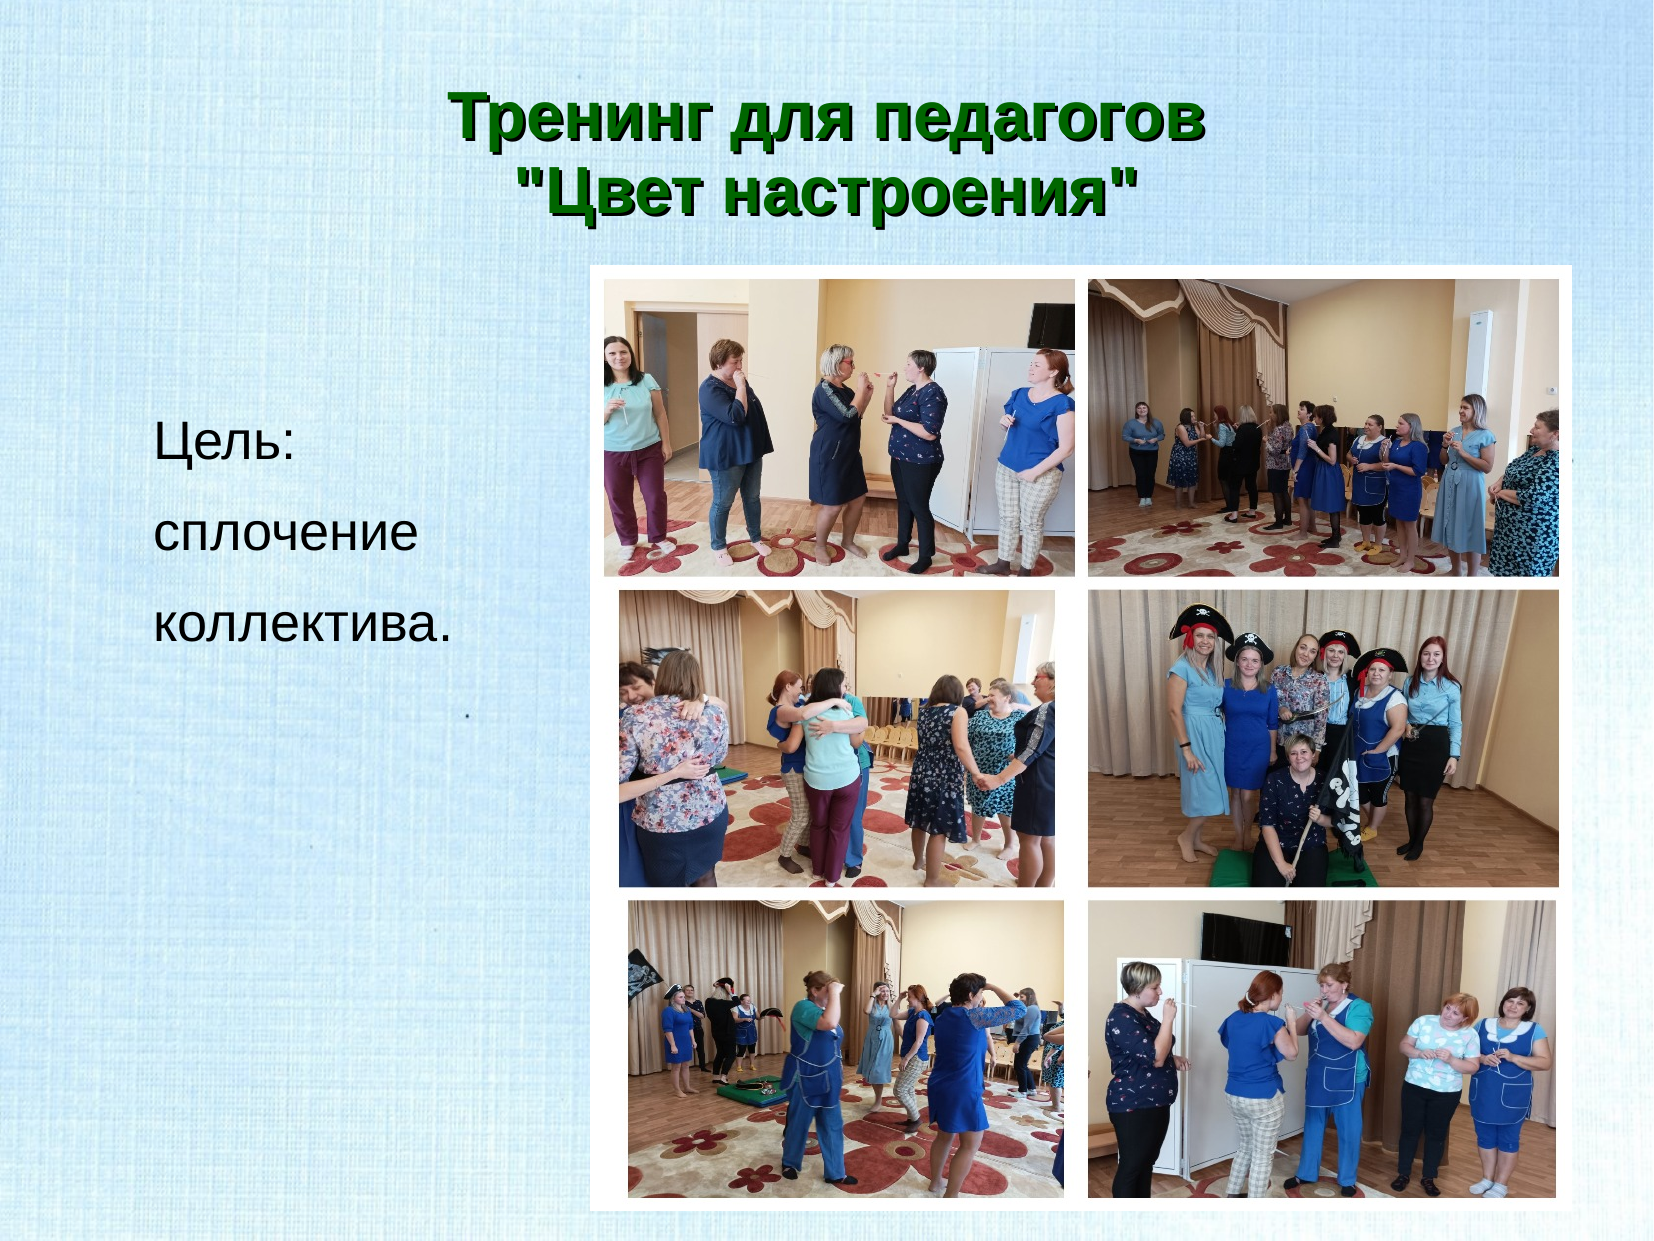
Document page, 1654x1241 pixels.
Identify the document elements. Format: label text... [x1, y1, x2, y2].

list Цель: сплочение коллектива. [82, 290, 502, 1109]
title Тренинг для педагогов "Цвет настроения" [82, 49, 1571, 257]
picture [0, 0, 1654, 1241]
